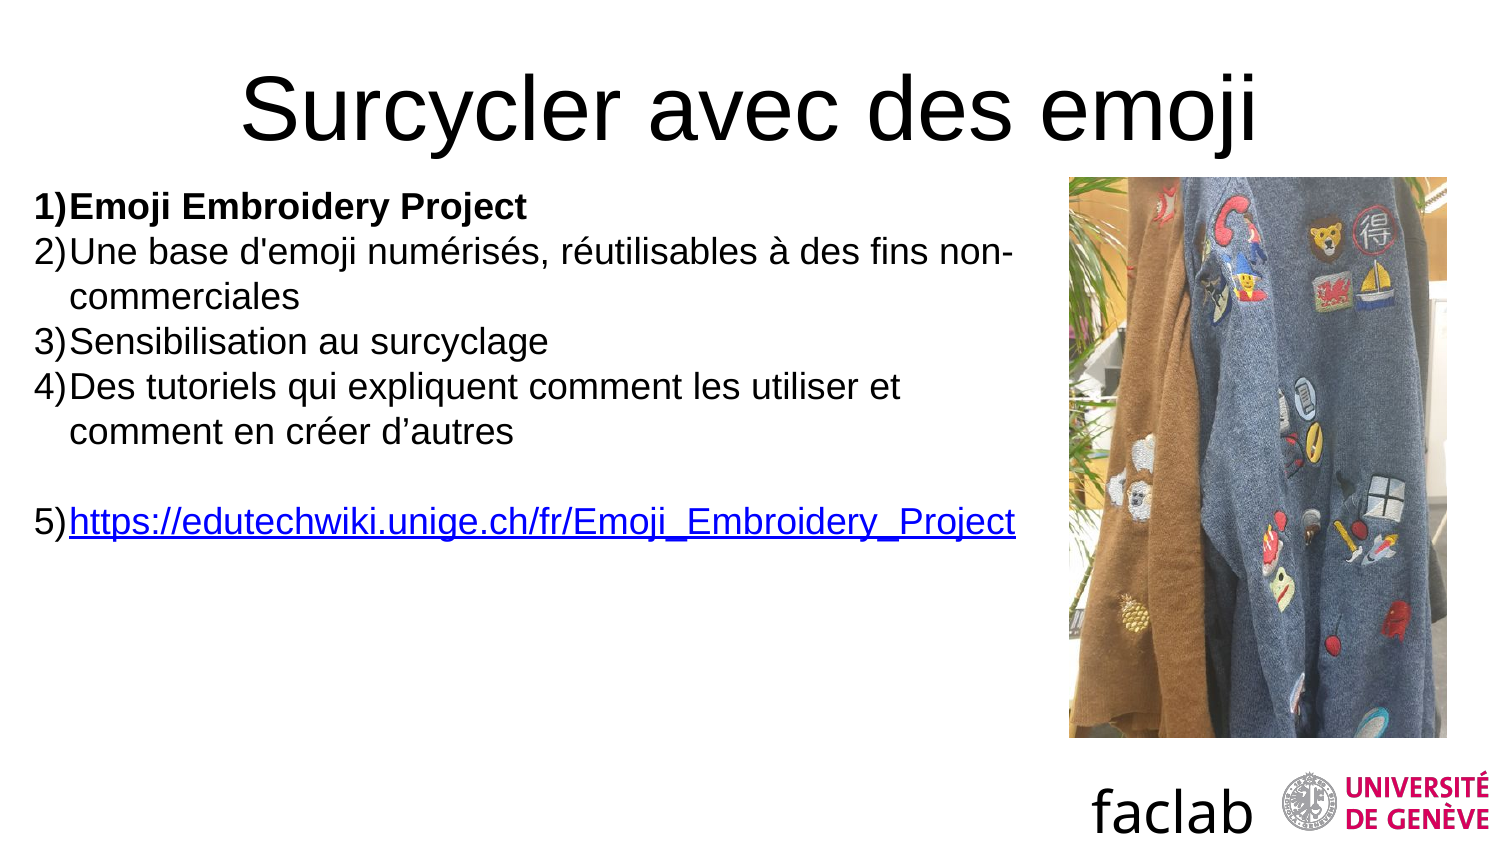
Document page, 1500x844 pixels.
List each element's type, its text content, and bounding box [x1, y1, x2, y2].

text_box Emoji Embroidery Project Une base d'emoji numérisés, réutilisables à des fins non-commerciales Sensibilisation au surcyclage Des tutoriels qui expliquent comment les utiliser et comment en créer d’autres https://edutechwiki.unige.ch/fr/Emoji_Embroidery_Project [18, 174, 1063, 568]
picture [1269, 759, 1500, 844]
picture [1069, 177, 1447, 738]
title Surcycler avec des emoji [75, 33, 1425, 175]
